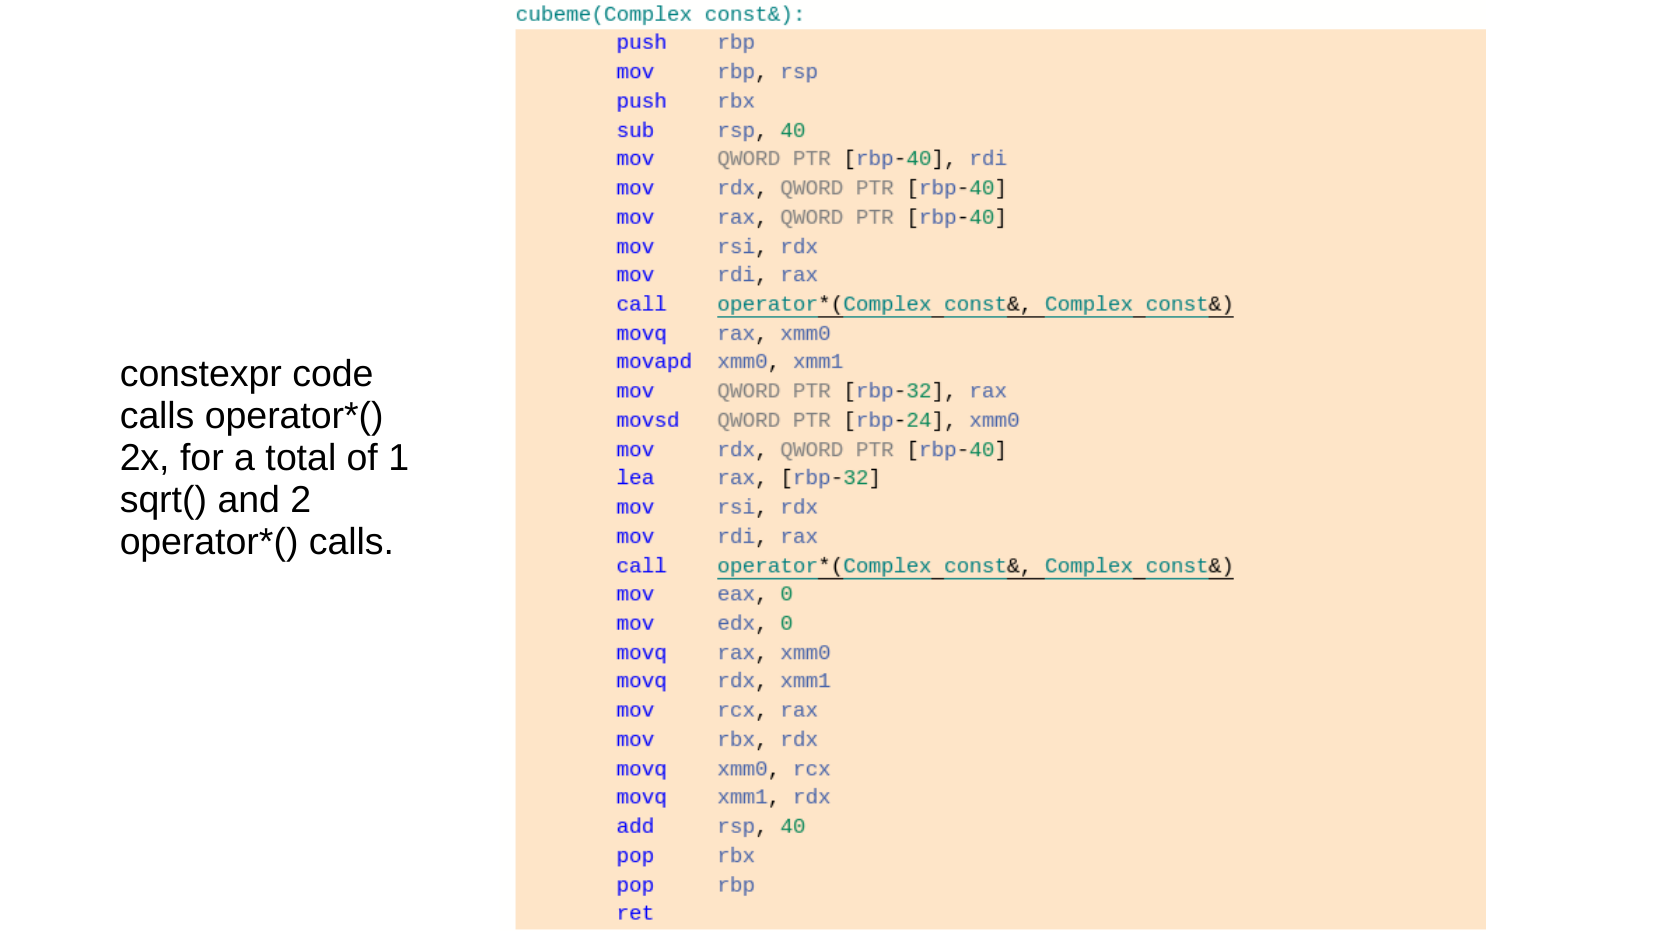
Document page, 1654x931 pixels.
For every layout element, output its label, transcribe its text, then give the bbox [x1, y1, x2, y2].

picture [499, 0, 1486, 931]
text_box constexpr code calls operator*() 2x, for a total of 1 sqrt() and 2 operator*() calls. [105, 345, 451, 570]
